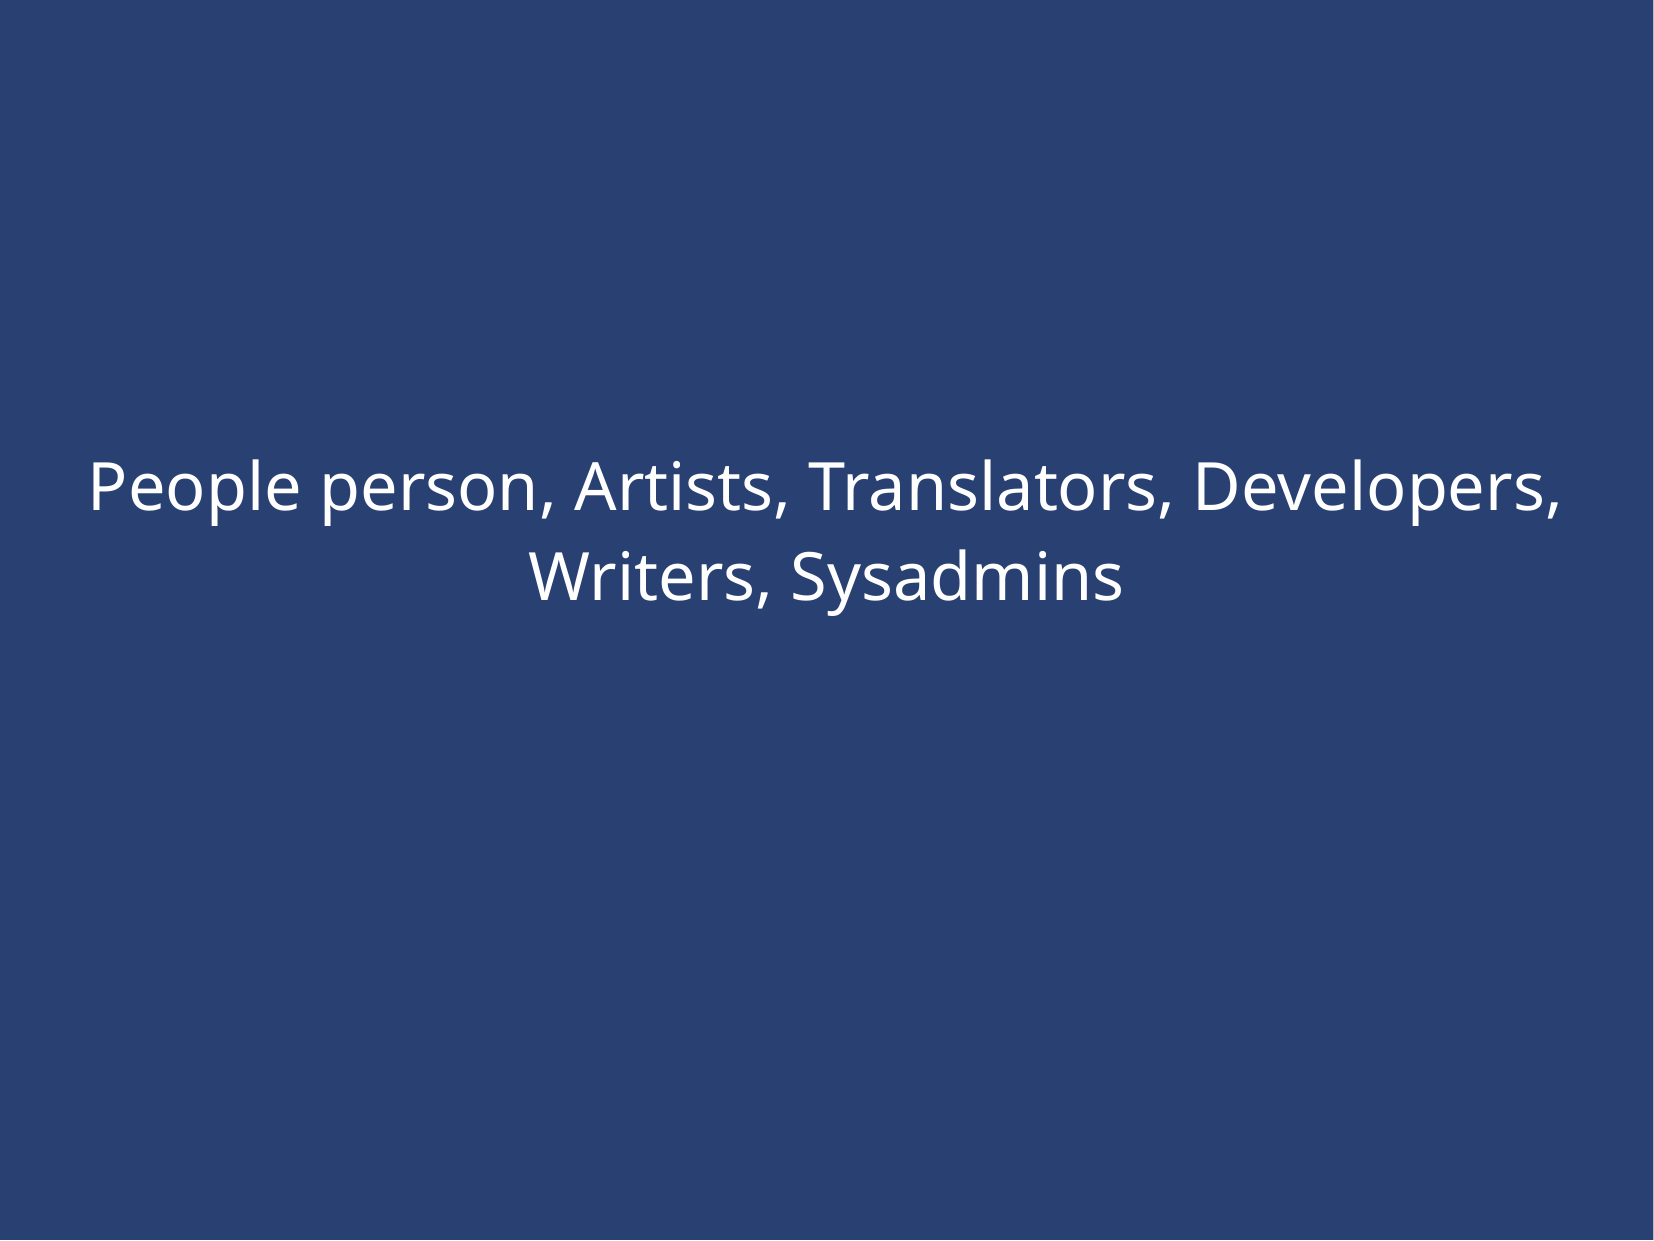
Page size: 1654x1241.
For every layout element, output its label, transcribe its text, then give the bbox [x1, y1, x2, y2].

subtitle People person, Artists, Translators, Developers, Writers, Sysadmins [82, 49, 1571, 1109]
